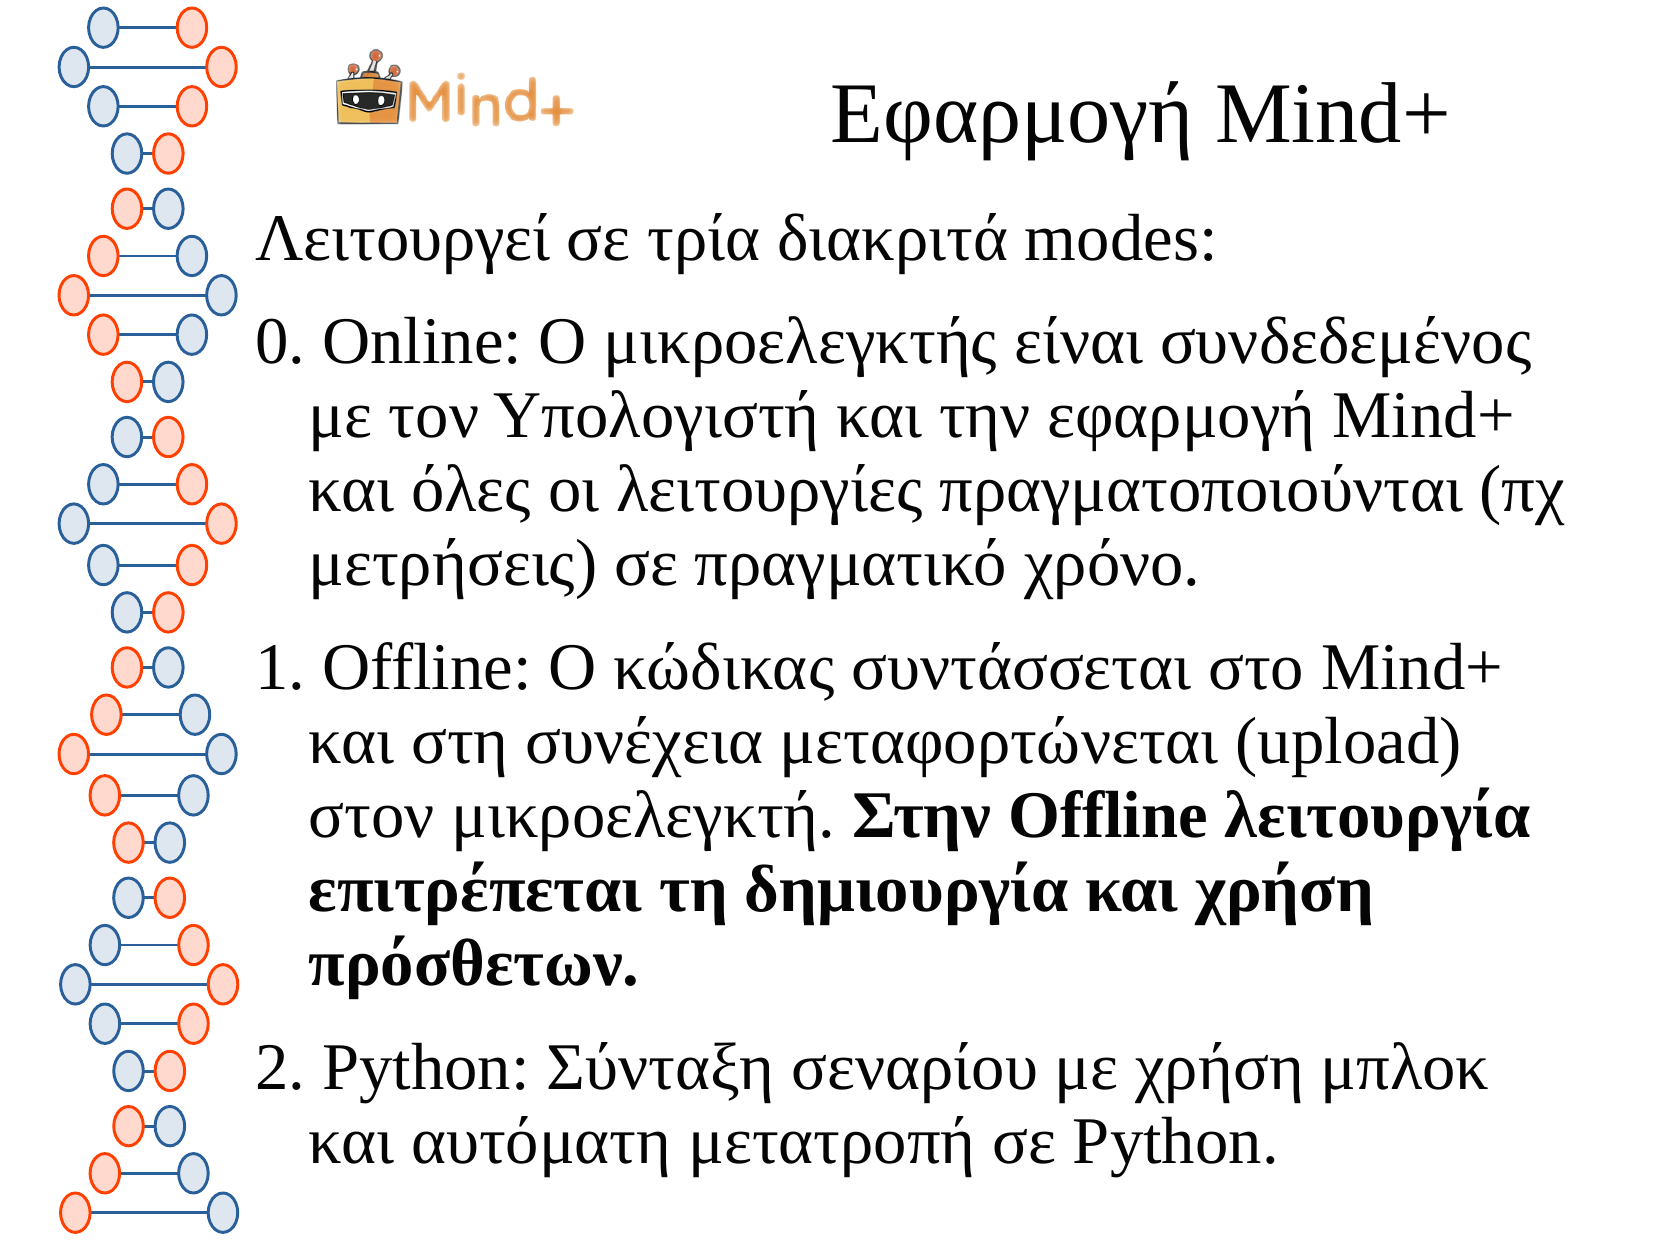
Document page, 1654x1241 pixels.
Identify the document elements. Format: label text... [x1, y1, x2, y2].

picture [306, 39, 589, 171]
title Εφαρμογή Mind+ [659, 10, 1623, 218]
list Λειτουργεί σε τρία διακριτά modes: 0. Online: O μικροελεγκτής είναι συνδεδεμένος με τον Υπολογιστή και την εφαρμογή Mind+ και όλες οι λειτουργίες πραγματοποιούνται (πχ μετρήσεις) σε πραγματικό χρόνο. 1. Offline: Ο κώδικας συντάσσεται στο Mind+ και στη συνέχεια μεταφορτώνεται (upload) στον μικροελεγκτή. Στην Offline λειτουργία επιτρέπεται τη δημιουργία και χρήση πρόσθετων. 2. Python: Σύνταξη σεναρίου με χρήση μπλοκ και αυτόματη μετατροπή σε Python. [166, 200, 1598, 1187]
